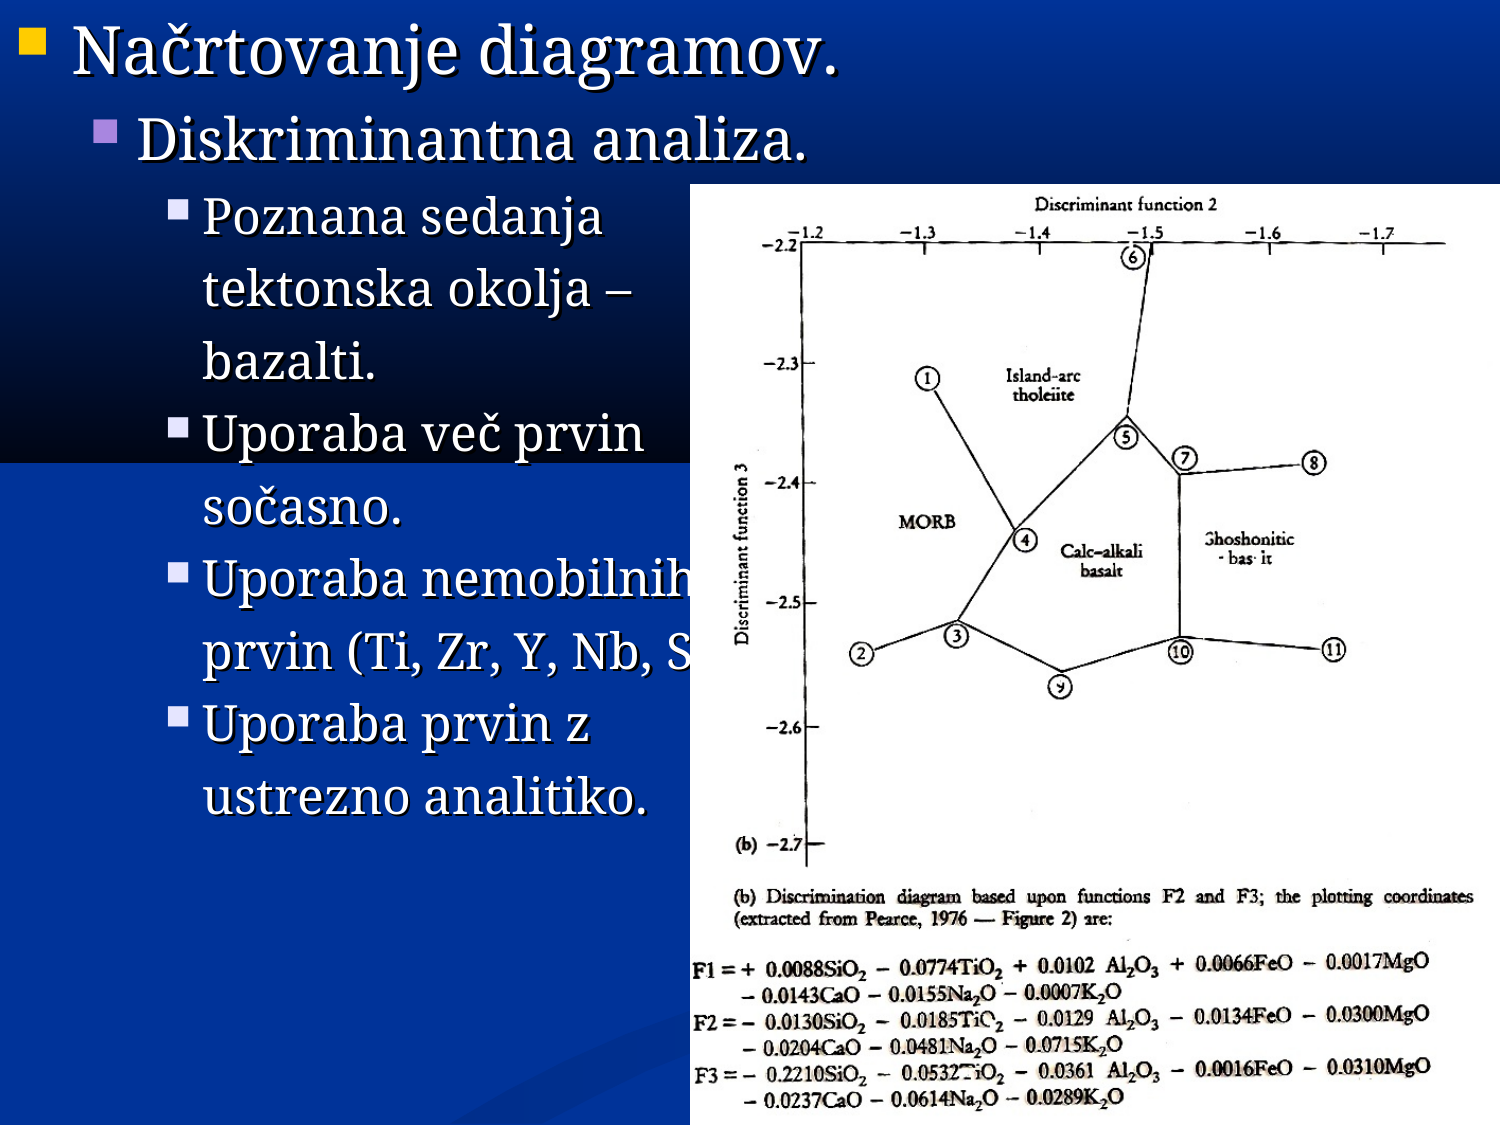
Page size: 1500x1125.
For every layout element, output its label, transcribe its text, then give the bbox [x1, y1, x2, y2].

picture [690, 184, 1500, 1125]
list Načrtovanje diagramov. Diskriminantna analiza. Poznana sedanja tektonska okolja – bazalti. Uporaba več prvin sočasno. Uporaba nemobilnih prvin (Ti, Zr, Y, Nb, Sr). Uporaba prvin z ustrezno analitiko. [0, 0, 1500, 1125]
